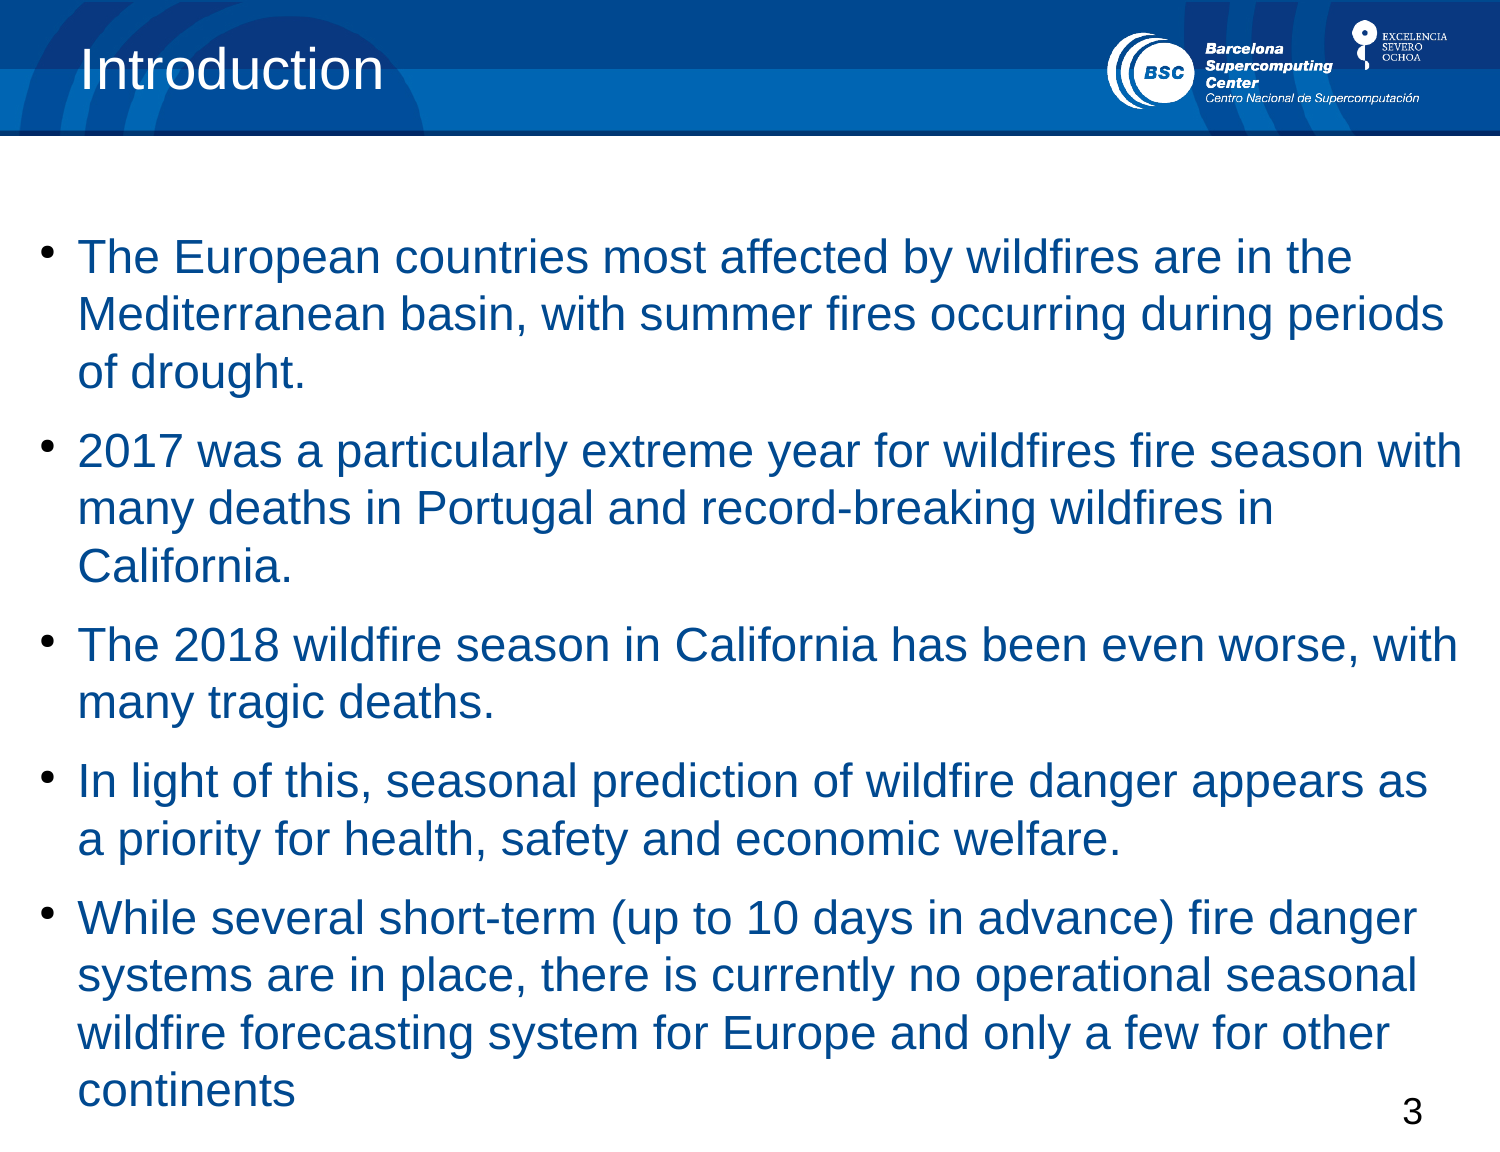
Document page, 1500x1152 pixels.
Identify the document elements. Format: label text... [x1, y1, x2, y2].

picture [0, 0, 1500, 136]
list The European countries most affected by wildfires are in the Mediterranean basin, with summer fires occurring during periods of drought. 2017 was a particularly extreme year for wildfires fire season with many deaths in Portugal and record-breaking wildfires in California. The 2018 wildfire season in California has been even worse, with many tragic deaths. In light of this, seasonal prediction of wildfire danger appears as a priority for health, safety and economic welfare. While several short-term (up to 10 days in advance) fire danger systems are in place, there is currently no operational seasonal wildfire forecasting system for Europe and only a few for other continents [11, 138, 1483, 1126]
title Introduction [65, 23, 1081, 138]
